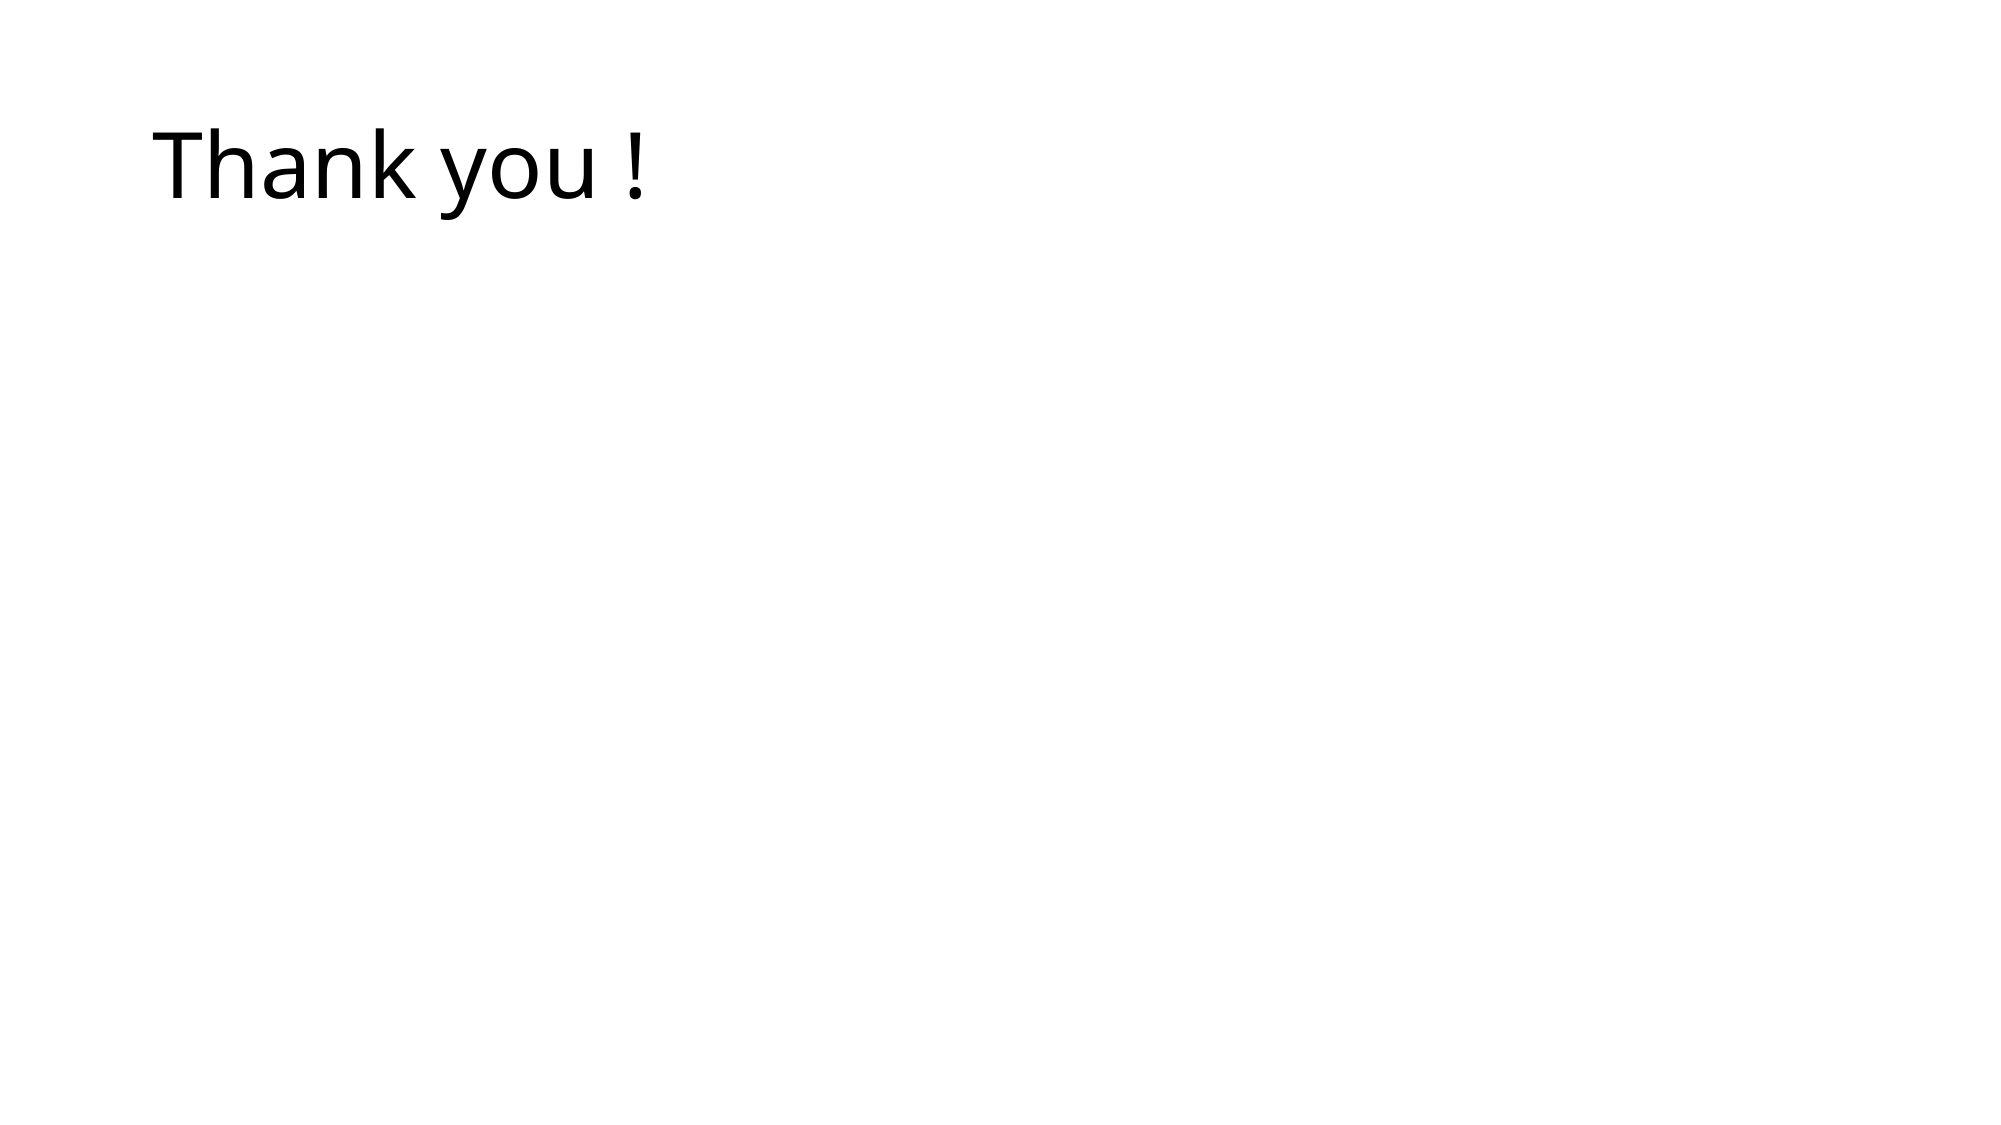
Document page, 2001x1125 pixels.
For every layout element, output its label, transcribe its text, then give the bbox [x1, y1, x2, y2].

title Thank you ! [137, 59, 1863, 278]
